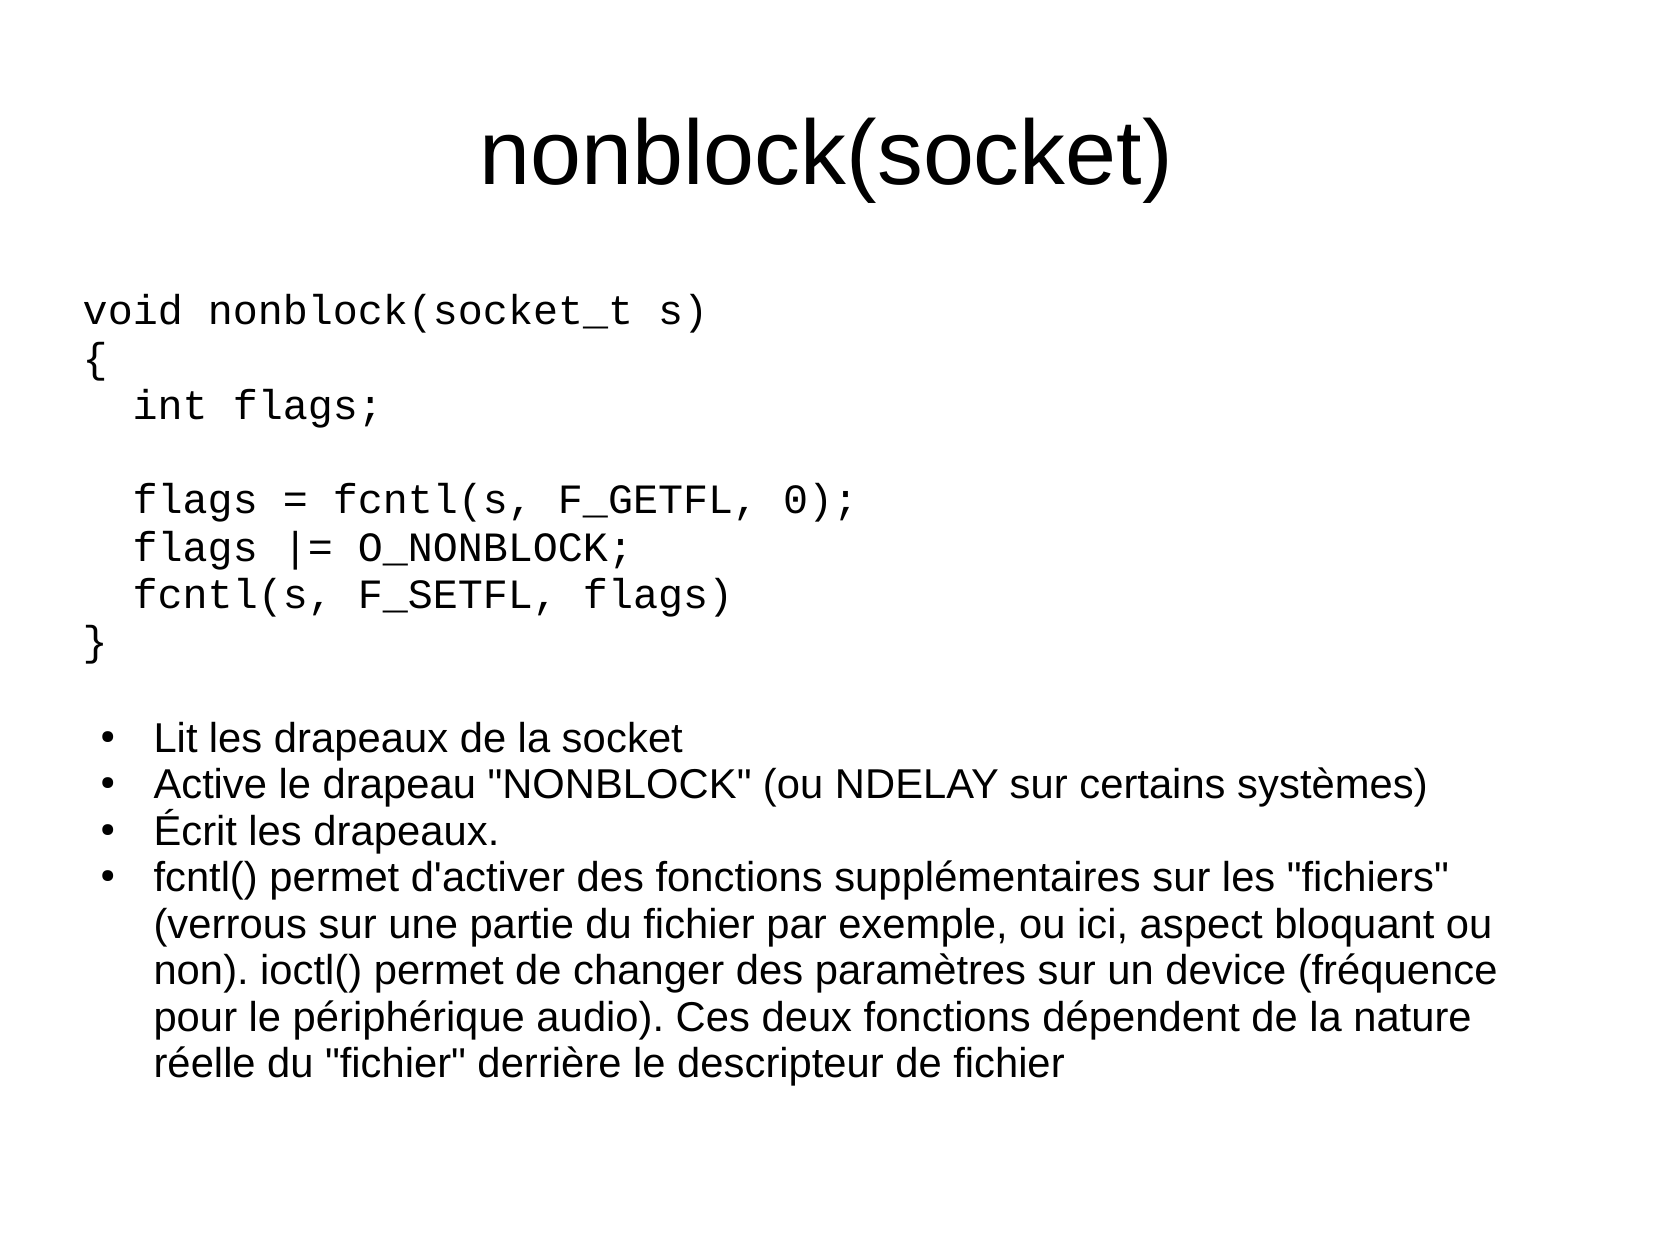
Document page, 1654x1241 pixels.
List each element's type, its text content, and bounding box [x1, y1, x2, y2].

list void nonblock(socket_t s) { int flags; flags = fcntl(s, F_GETFL, 0); flags |= O_NONBLOCK; fcntl(s, F_SETFL, flags) } Lit les drapeaux de la socket Active le drapeau "NONBLOCK" (ou NDELAY sur certains systèmes) Écrit les drapeaux. fcntl() permet d'activer des fonctions supplémentaires sur les "fichiers" (verrous sur une partie du fichier par exemple, ou ici, aspect bloquant ou non). ioctl() permet de changer des paramètres sur un device (fréquence pour le périphérique audio). Ces deux fonctions dépendent de la nature réelle du "fichier" derrière le descripteur de fichier [82, 290, 1571, 1115]
title nonblock(socket) [82, 56, 1571, 250]
